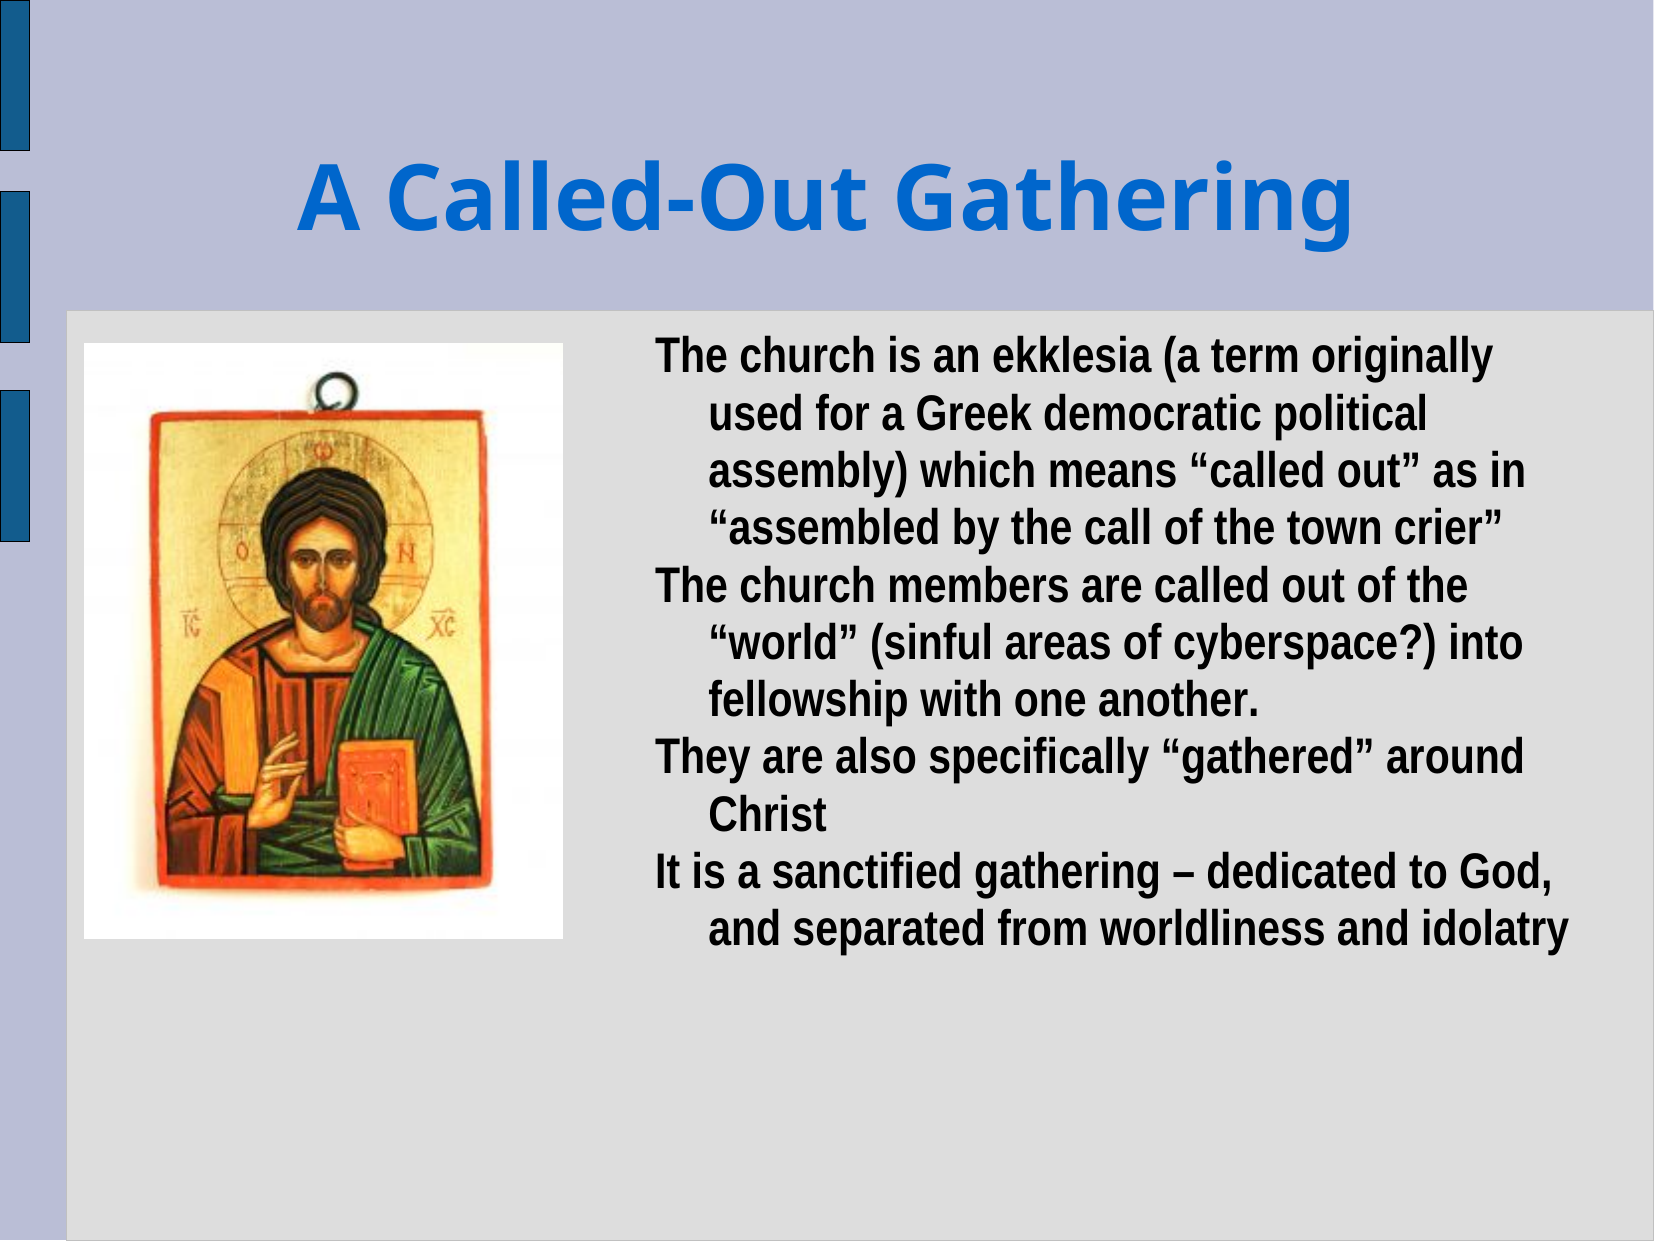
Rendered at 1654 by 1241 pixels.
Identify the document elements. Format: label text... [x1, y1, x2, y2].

picture [84, 343, 563, 939]
list The church is an ekklesia (a term originally used for a Greek democratic political assembly) which means “called out” as in “assembled by the call of the town crier” The church members are called out of the “world” (sinful areas of cyberspace?) into fellowship with one another. They are also specifically “gathered” around Christ It is a sanctified gathering – dedicated to God, and separated from worldliness and idolatry [637, 326, 1576, 1108]
title A Called-Out Gathering [121, 91, 1534, 299]
